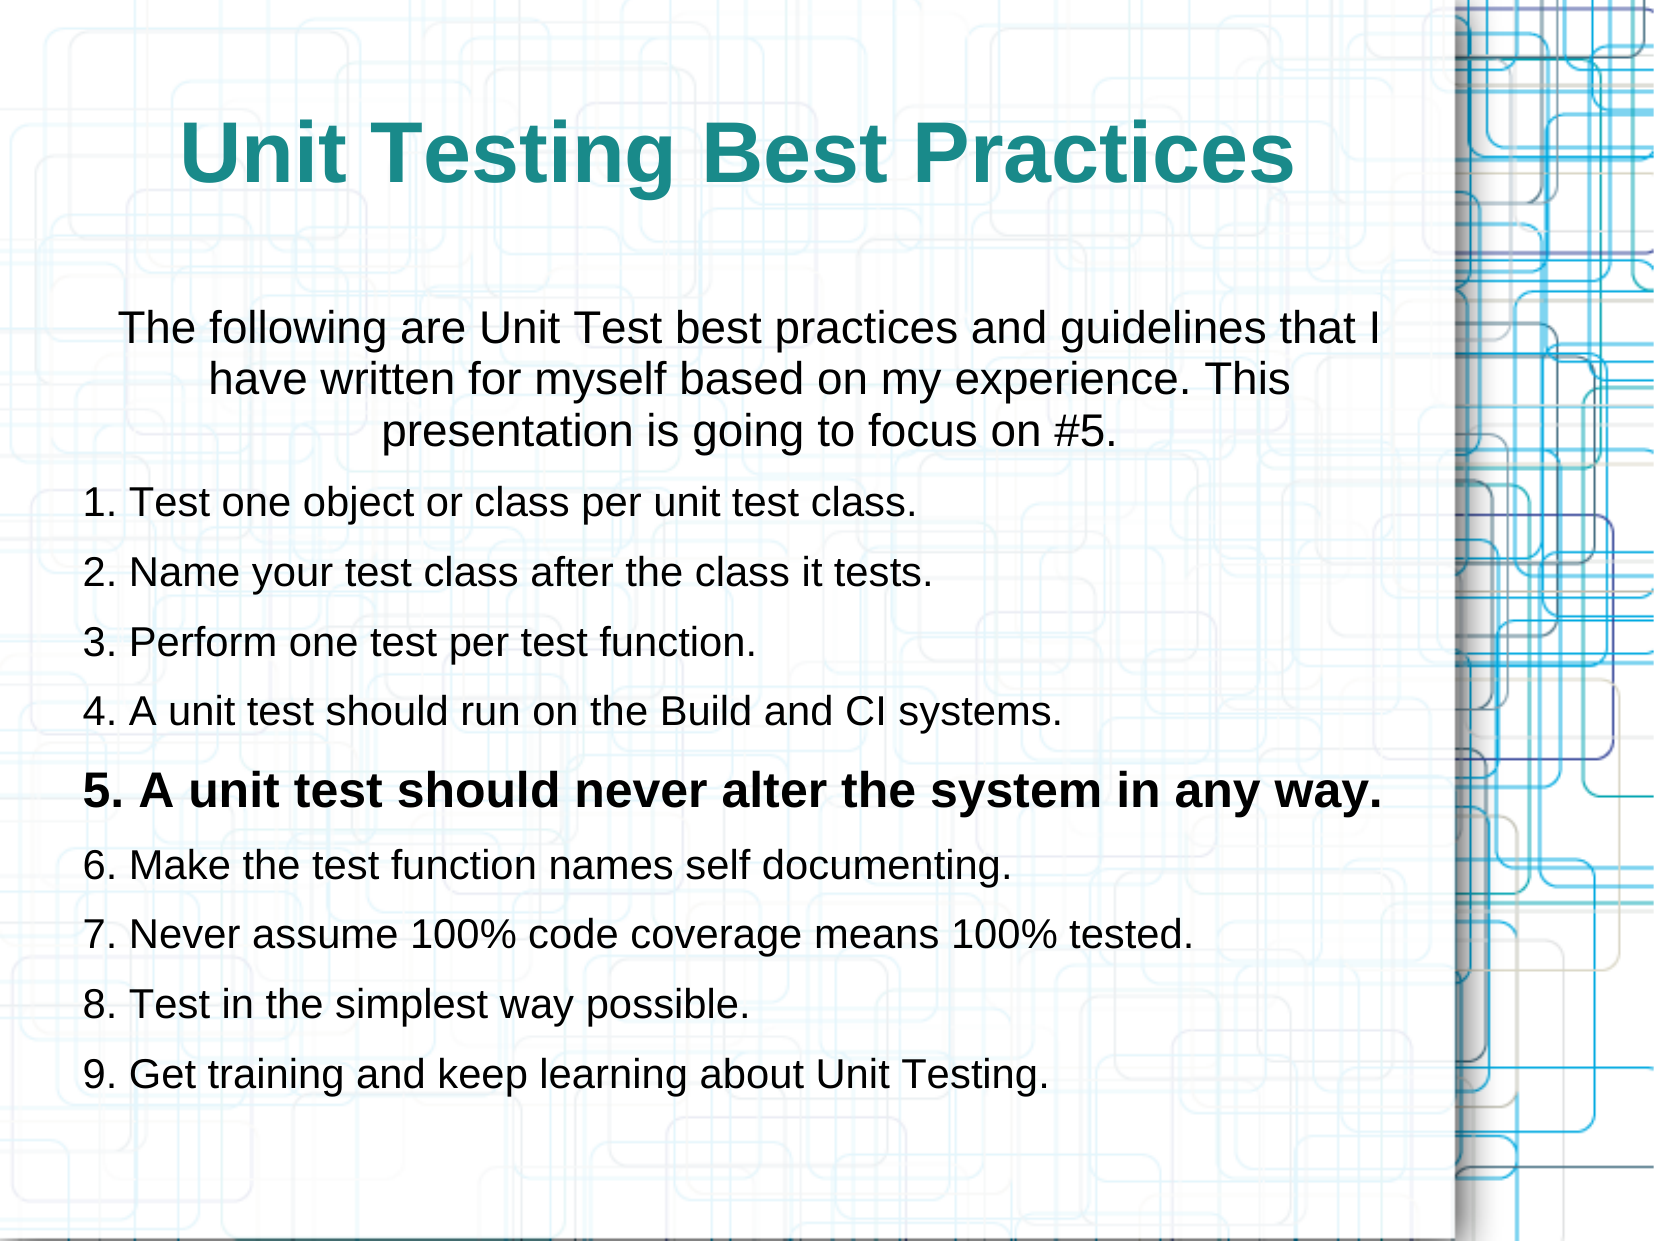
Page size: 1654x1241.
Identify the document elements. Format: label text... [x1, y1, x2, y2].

title Unit Testing Best Practices [59, 49, 1418, 257]
subtitle The following are Unit Test best practices and guidelines that I have written for myself based on my experience. This presentation is going to focus on #5. Test one object or class per unit test class. Name your test class after the class it tests. Perform one test per test function. A unit test should run on the Build and CI systems. A unit test should never alter the system in any way. Make the test function names self documenting. Never assume 100% code coverage means 100% tested. Test in the simplest way possible. Get training and keep learning about Unit Testing. [82, 290, 1418, 1109]
picture [0, 0, 1654, 1241]
